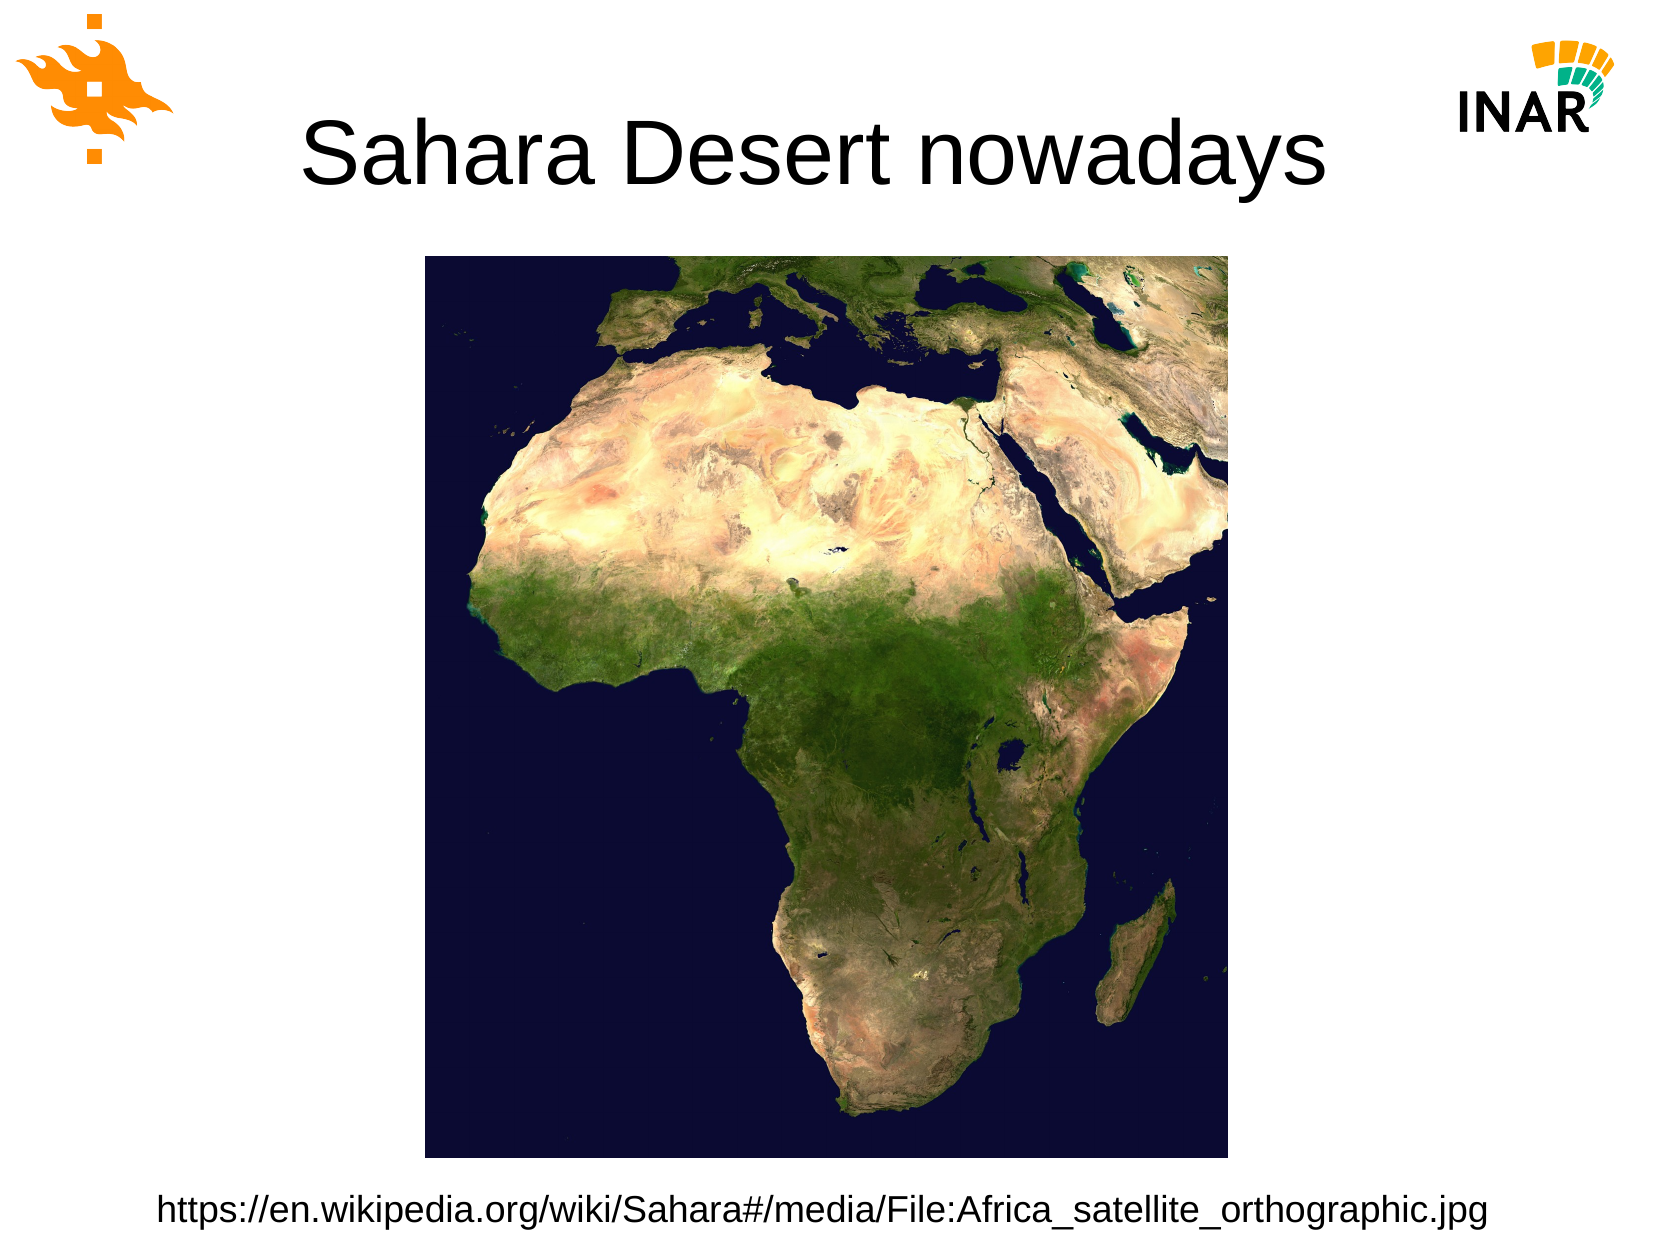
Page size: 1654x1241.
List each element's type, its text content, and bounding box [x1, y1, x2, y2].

picture [1417, 1, 1652, 179]
text_box https://en.wikipedia.org/wiki/Sahara#/media/File:Africa_satellite_orthographic.jpg [141, 1181, 1512, 1241]
title Sahara Desert nowadays [177, 49, 1453, 257]
picture [0, 0, 188, 178]
picture [425, 256, 1228, 1158]
